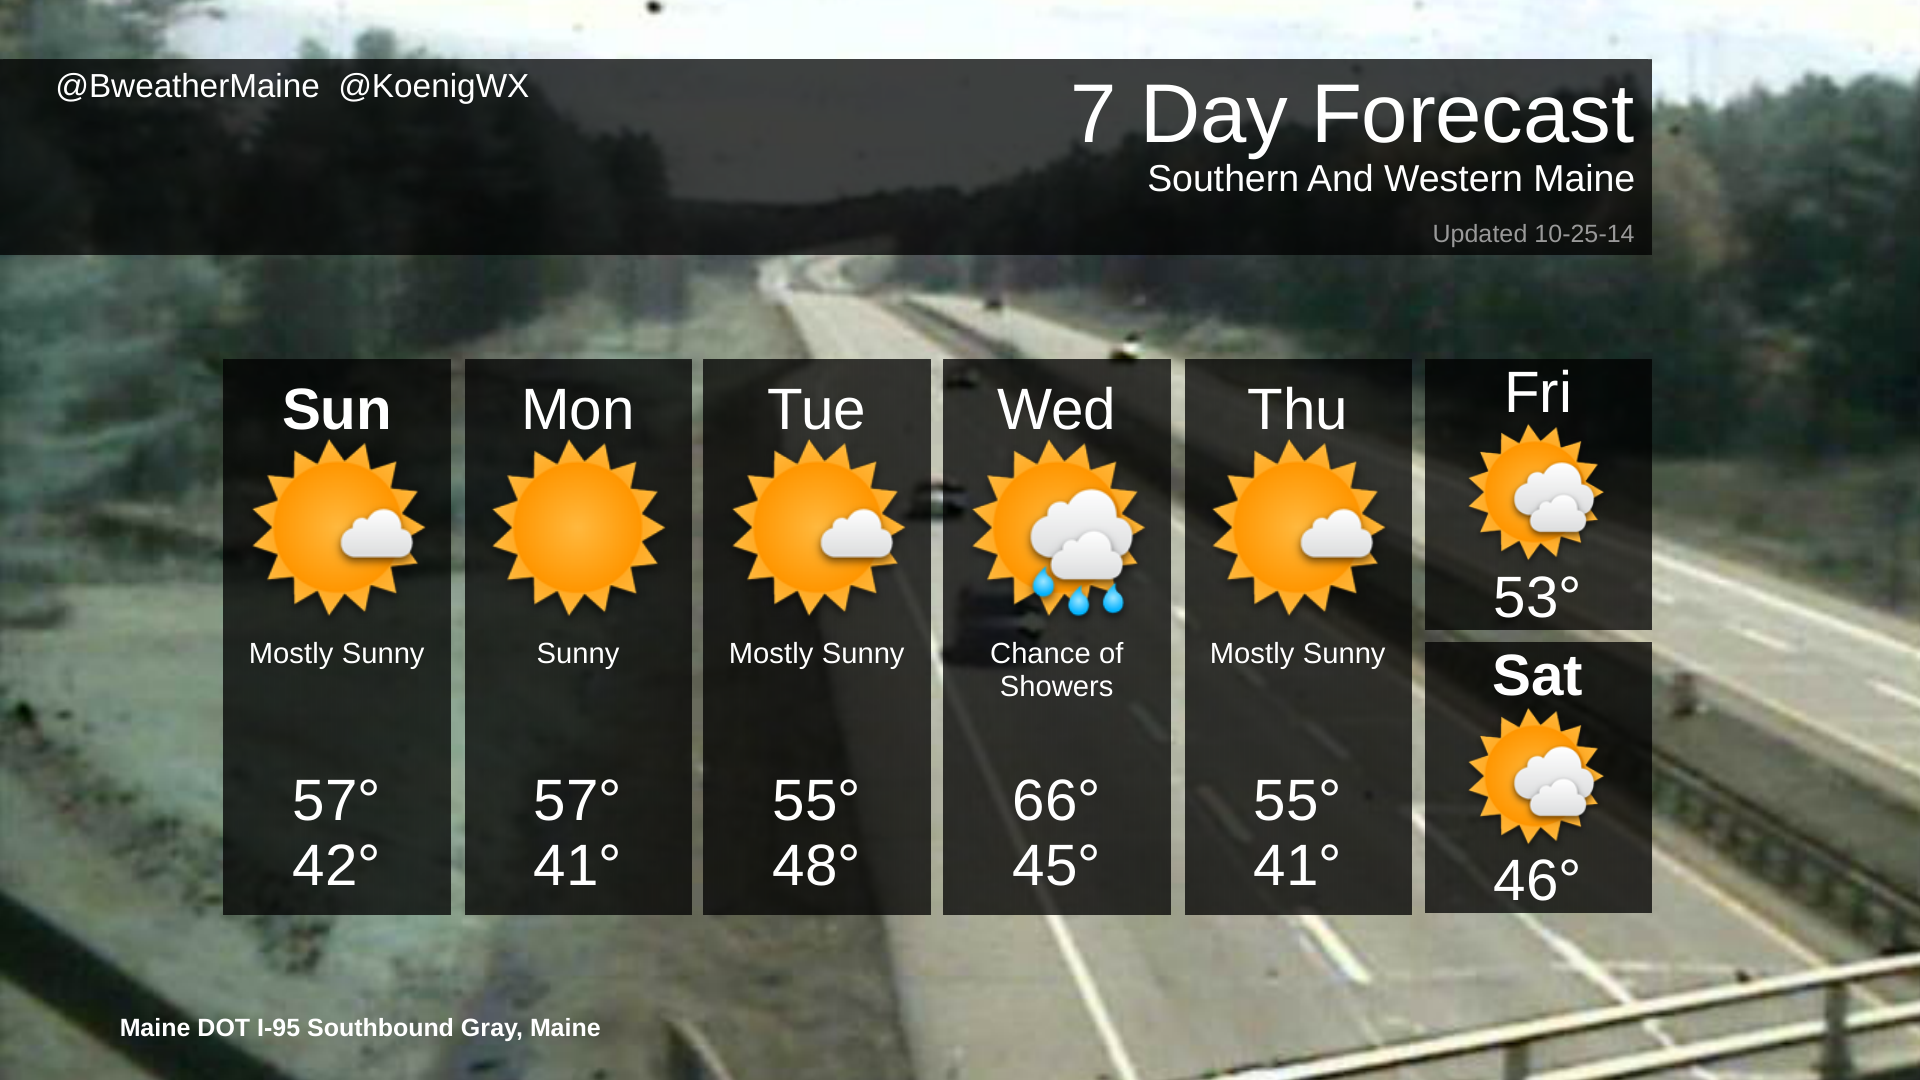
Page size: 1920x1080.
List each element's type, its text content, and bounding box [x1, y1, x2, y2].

text_box Southern And Western Maine [645, 150, 1651, 207]
text_box Maine DOT I-95 Southbound Gray, Maine [105, 1006, 631, 1051]
text_box 7 Day Forecast [645, 59, 1651, 150]
text_box Updated 10-25-14 [615, 212, 1651, 255]
text_box @BweatherMaine @KoenigWX [15, 59, 571, 113]
picture [0, 0, 1920, 1080]
